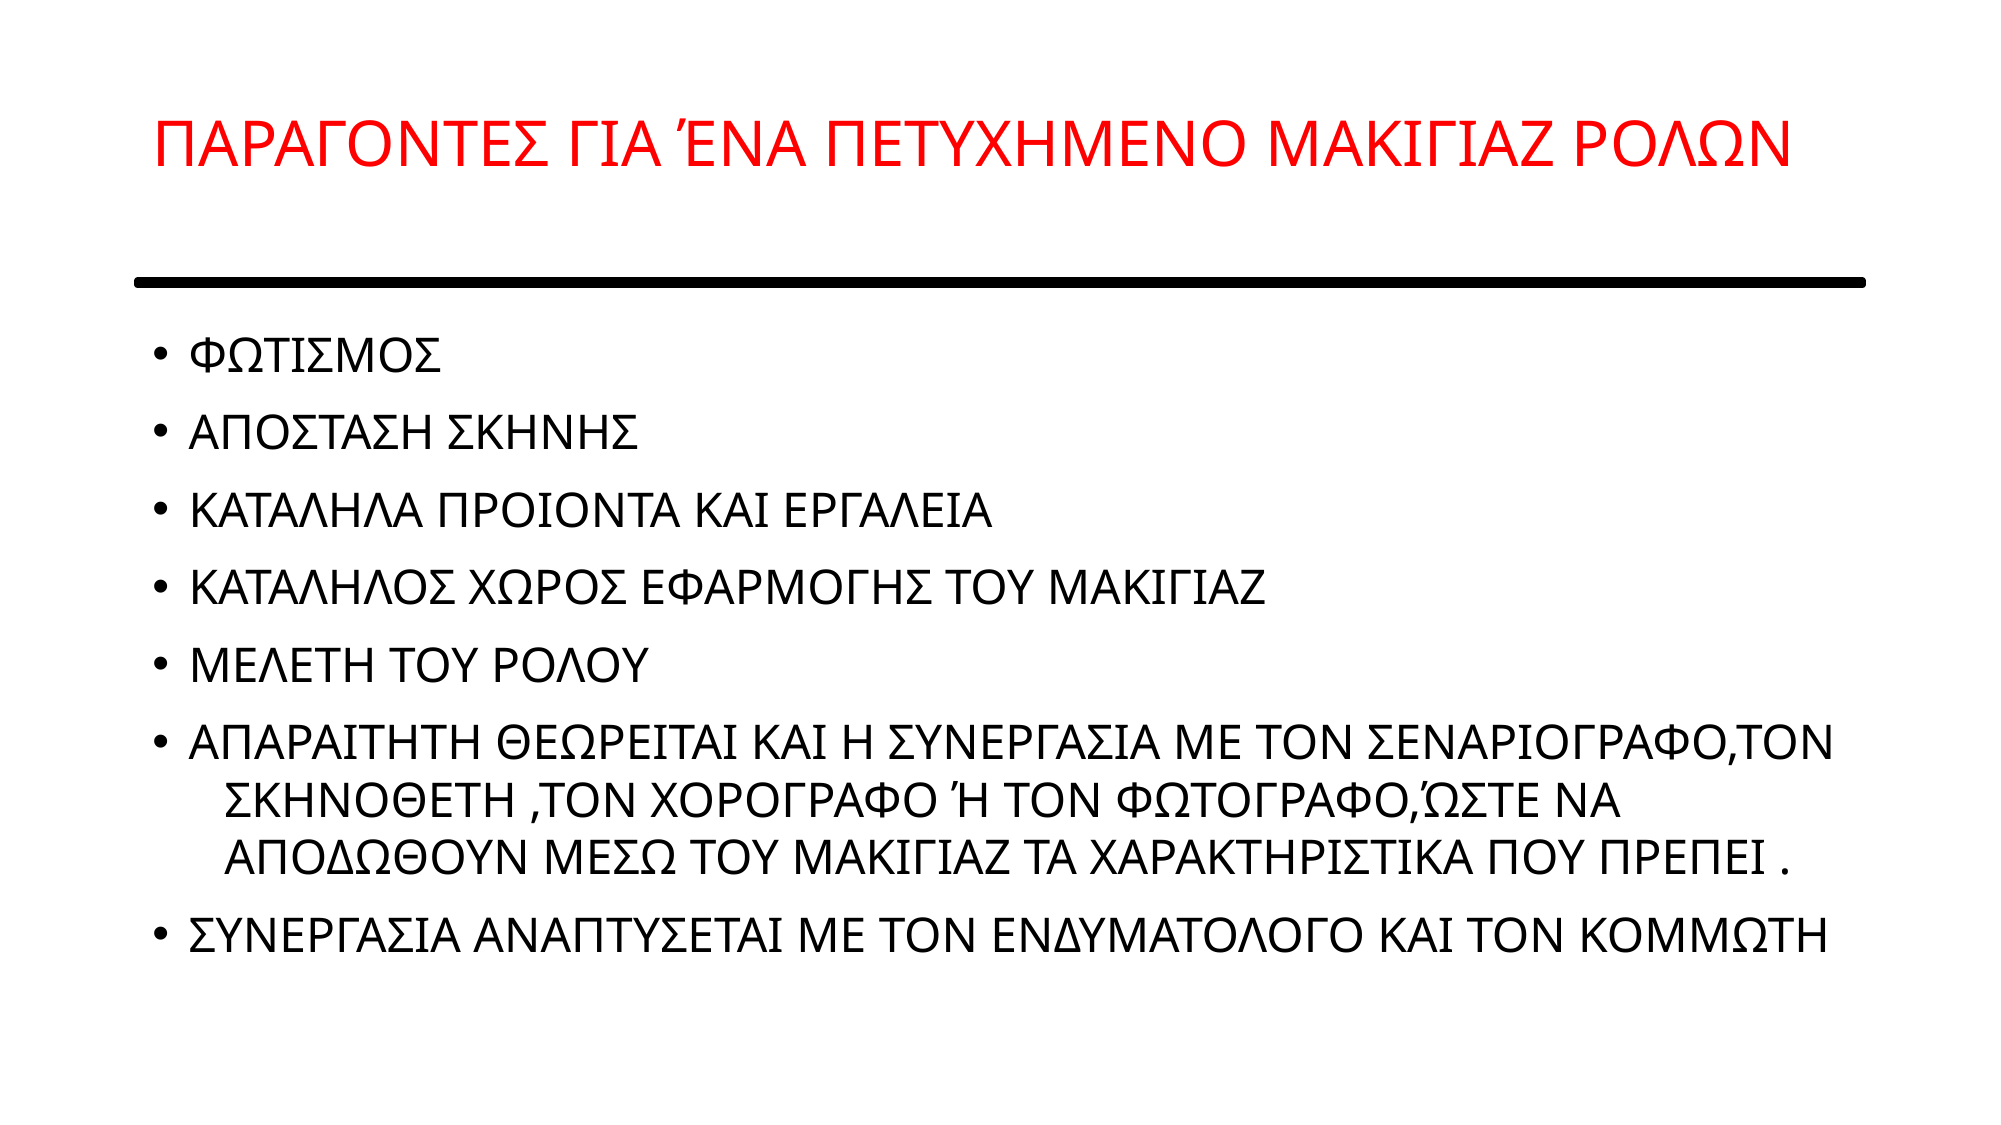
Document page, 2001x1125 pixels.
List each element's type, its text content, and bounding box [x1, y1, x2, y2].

list ΦΩΤΙΣΜΟΣ ΑΠΟΣΤΑΣΗ ΣΚΗΝΗΣ ΚΑΤΑΛΗΛΑ ΠΡΟΙΟΝΤΑ ΚΑΙ ΕΡΓΑΛΕΙΑ ΚΑΤΑΛΗΛΟΣ ΧΩΡΟΣ ΕΦΑΡΜΟΓΗΣ ΤΟΥ ΜΑΚΙΓΙΑΖ ΜΕΛΕΤΗ ΤΟΥ ΡΟΛΟΥ ΑΠΑΡΑΙΤΗΤΗ ΘΕΩΡΕΙΤΑΙ ΚΑΙ Η ΣΥΝΕΡΓΑΣΙΑ ΜΕ ΤΟΝ ΣΕΝΑΡΙΟΓΡΑΦΟ,ΤΟΝ ΣΚΗΝΟΘΕΤΗ ,ΤΟΝ ΧΟΡΟΓΡΑΦΟ Ή ΤΟΝ ΦΩΤΟΓΡΑΦΟ,ΏΣΤΕ ΝΑ ΑΠΟΔΩΘΟΥΝ ΜΕΣΩ ΤΟΥ ΜΑΚΙΓΙΑΖ ΤΑ ΧΑΡΑΚΤΗΡΙΣΤΙΚΑ ΠΟΥ ΠΡΕΠΕΙ . ΣΥΝΕΡΓΑΣΙΑ ΑΝΑΠΤΥΣΕΤΑΙ ΜΕ ΤΟΝ ΕΝΔΥΜΑΤΟΛΟΓΟ ΚΑΙ ΤΟΝ ΚΟΜΜΩΤΗ [137, 316, 1863, 1014]
title ΠΑΡΑΓΟΝΤΕΣ ΓΙΑ ΈΝΑ ΠΕΤΥΧΗΜΕΝΟ ΜΑΚΙΓΙΑΖ ΡΟΛΩΝ [137, 59, 1863, 223]
